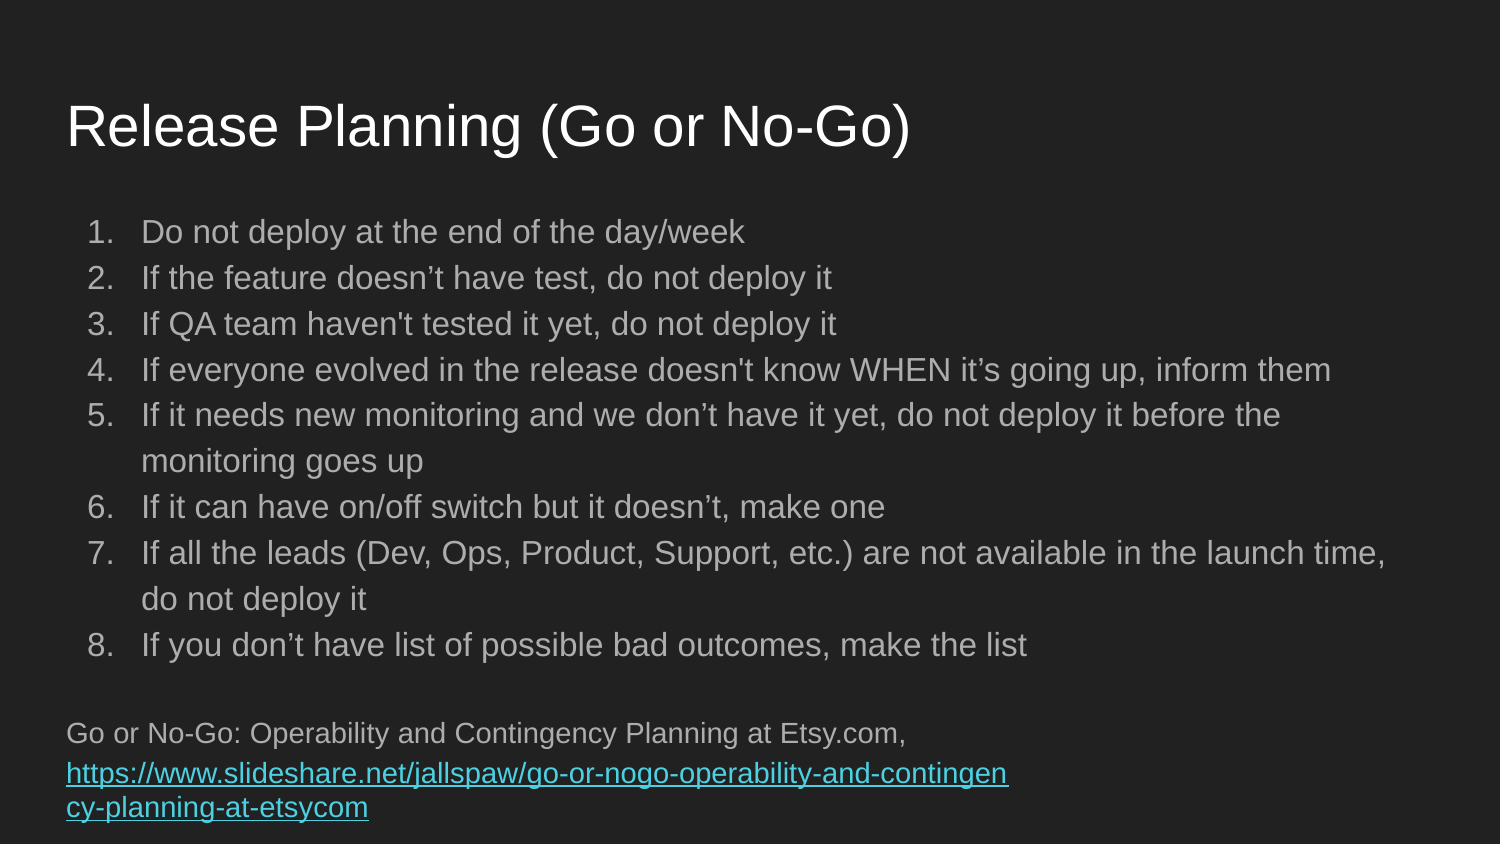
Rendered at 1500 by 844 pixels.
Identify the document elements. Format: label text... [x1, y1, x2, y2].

list Do not deploy at the end of the day/week If the feature doesn’t have test, do not deploy it If QA team haven't tested it yet, do not deploy it If everyone evolved in the release doesn't know WHEN it’s going up, inform them If it needs new monitoring and we don’t have it yet, do not deploy it before the monitoring goes up If it can have on/off switch but it doesn’t, make one If all the leads (Dev, Ops, Product, Support, etc.) are not available in the launch time, do not deploy it If you don’t have list of possible bad outcomes, make the list [51, 189, 1449, 750]
title Release Planning (Go or No-Go) [51, 72, 1449, 167]
list Go or No-Go: Operability and Contingency Planning at Etsy.com, https://www.slideshare.net/jallspaw/go-or-nogo-operability-and-contingency-planning-at-etsycom [51, 694, 1036, 794]
